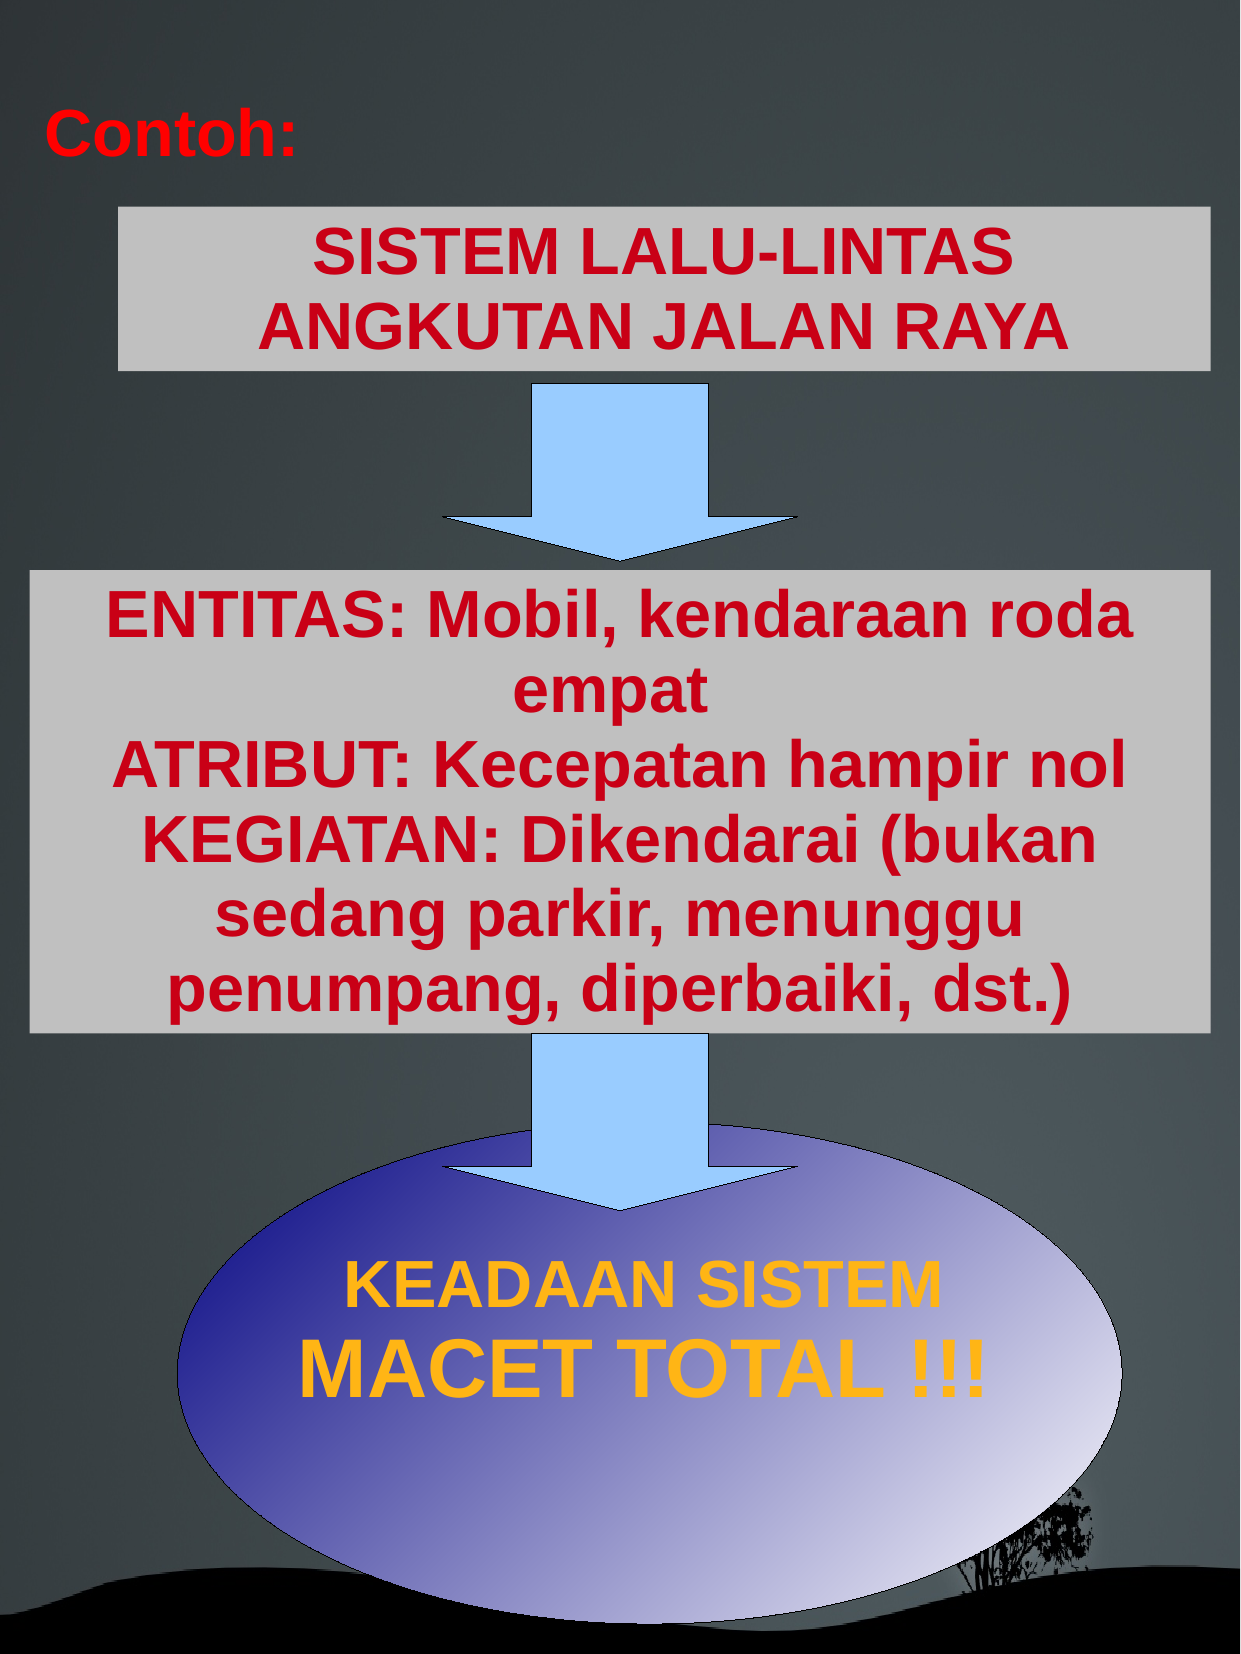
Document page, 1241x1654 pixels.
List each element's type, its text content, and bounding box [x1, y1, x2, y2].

text_box ENTITAS: Mobil, kendaraan roda empat ATRIBUT: Kecepatan hampir nol KEGIATAN: Dikendarai (bukan sedang parkir, menunggu penumpang, diperbaiki, dst.) [29, 570, 1211, 1034]
text_box [177, 1033, 1123, 1625]
text_box SISTEM LALU-LINTAS ANGKUTAN JALAN RAYA [118, 206, 1211, 372]
text_box KEADAAN SISTEM MACET TOTAL !!! [283, 1240, 1004, 1423]
picture [0, 0, 1241, 1654]
text_box [442, 383, 798, 562]
text_box Contoh: [29, 88, 502, 179]
